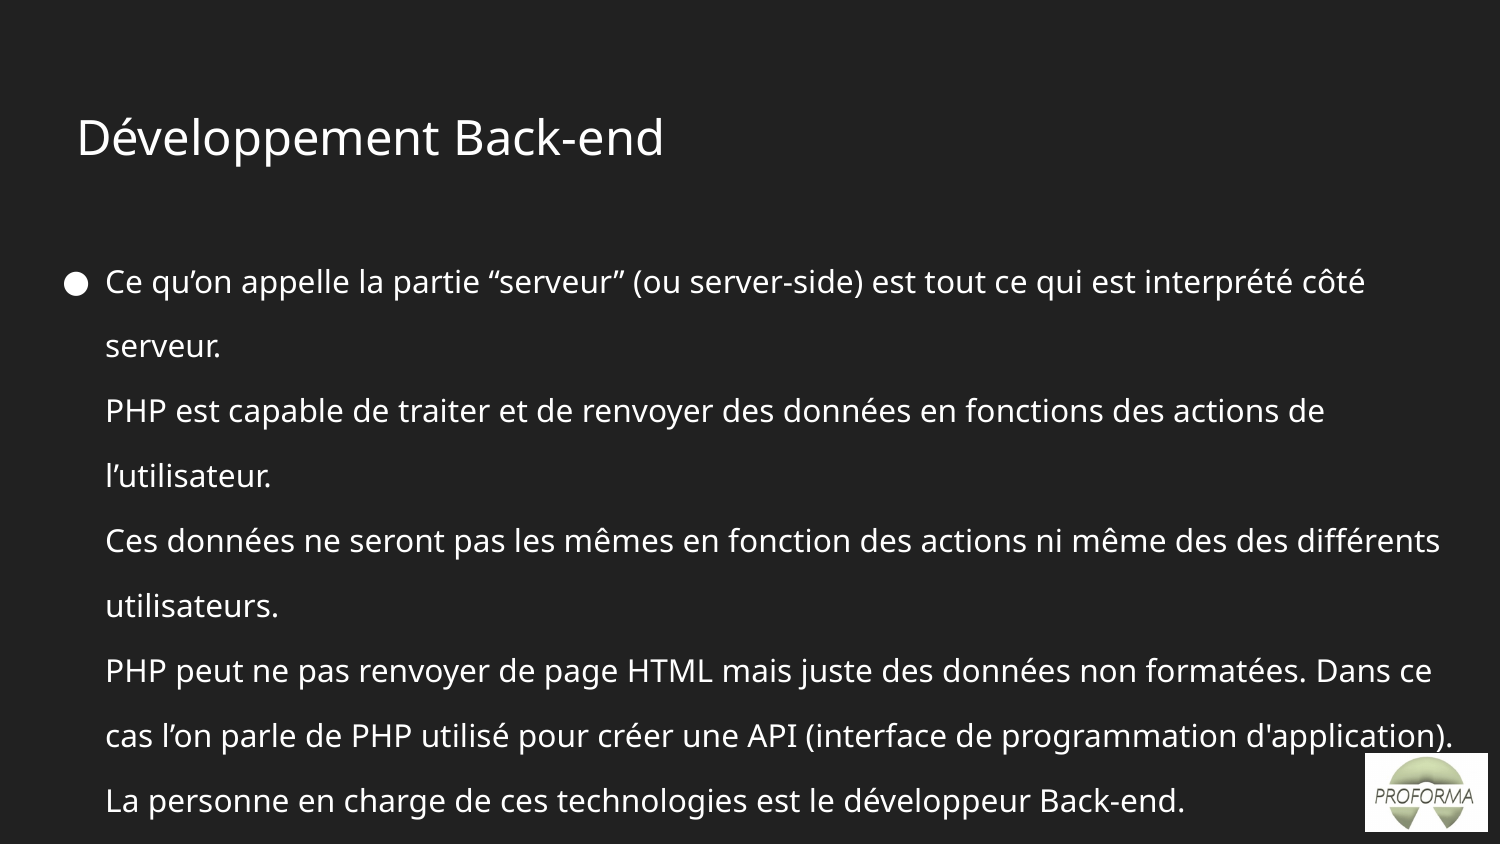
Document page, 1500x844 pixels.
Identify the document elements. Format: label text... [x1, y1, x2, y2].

title Développement Back-end [61, 88, 1306, 167]
title Ce qu’on appelle la partie “serveur” (ou server-side) est tout ce qui est interprété côté serveur. PHP est capable de traiter et de renvoyer des données en fonctions des actions de l’utilisateur. Ces données ne seront pas les mêmes en fonction des actions ni même des des différents utilisateurs. PHP peut ne pas renvoyer de page HTML mais juste des données non formatées. Dans ce cas l’on parle de PHP utilisé pour créer une API (interface de programmation d'application). La personne en charge de ces technologies est le développeur Back-end. [33, 167, 1488, 837]
